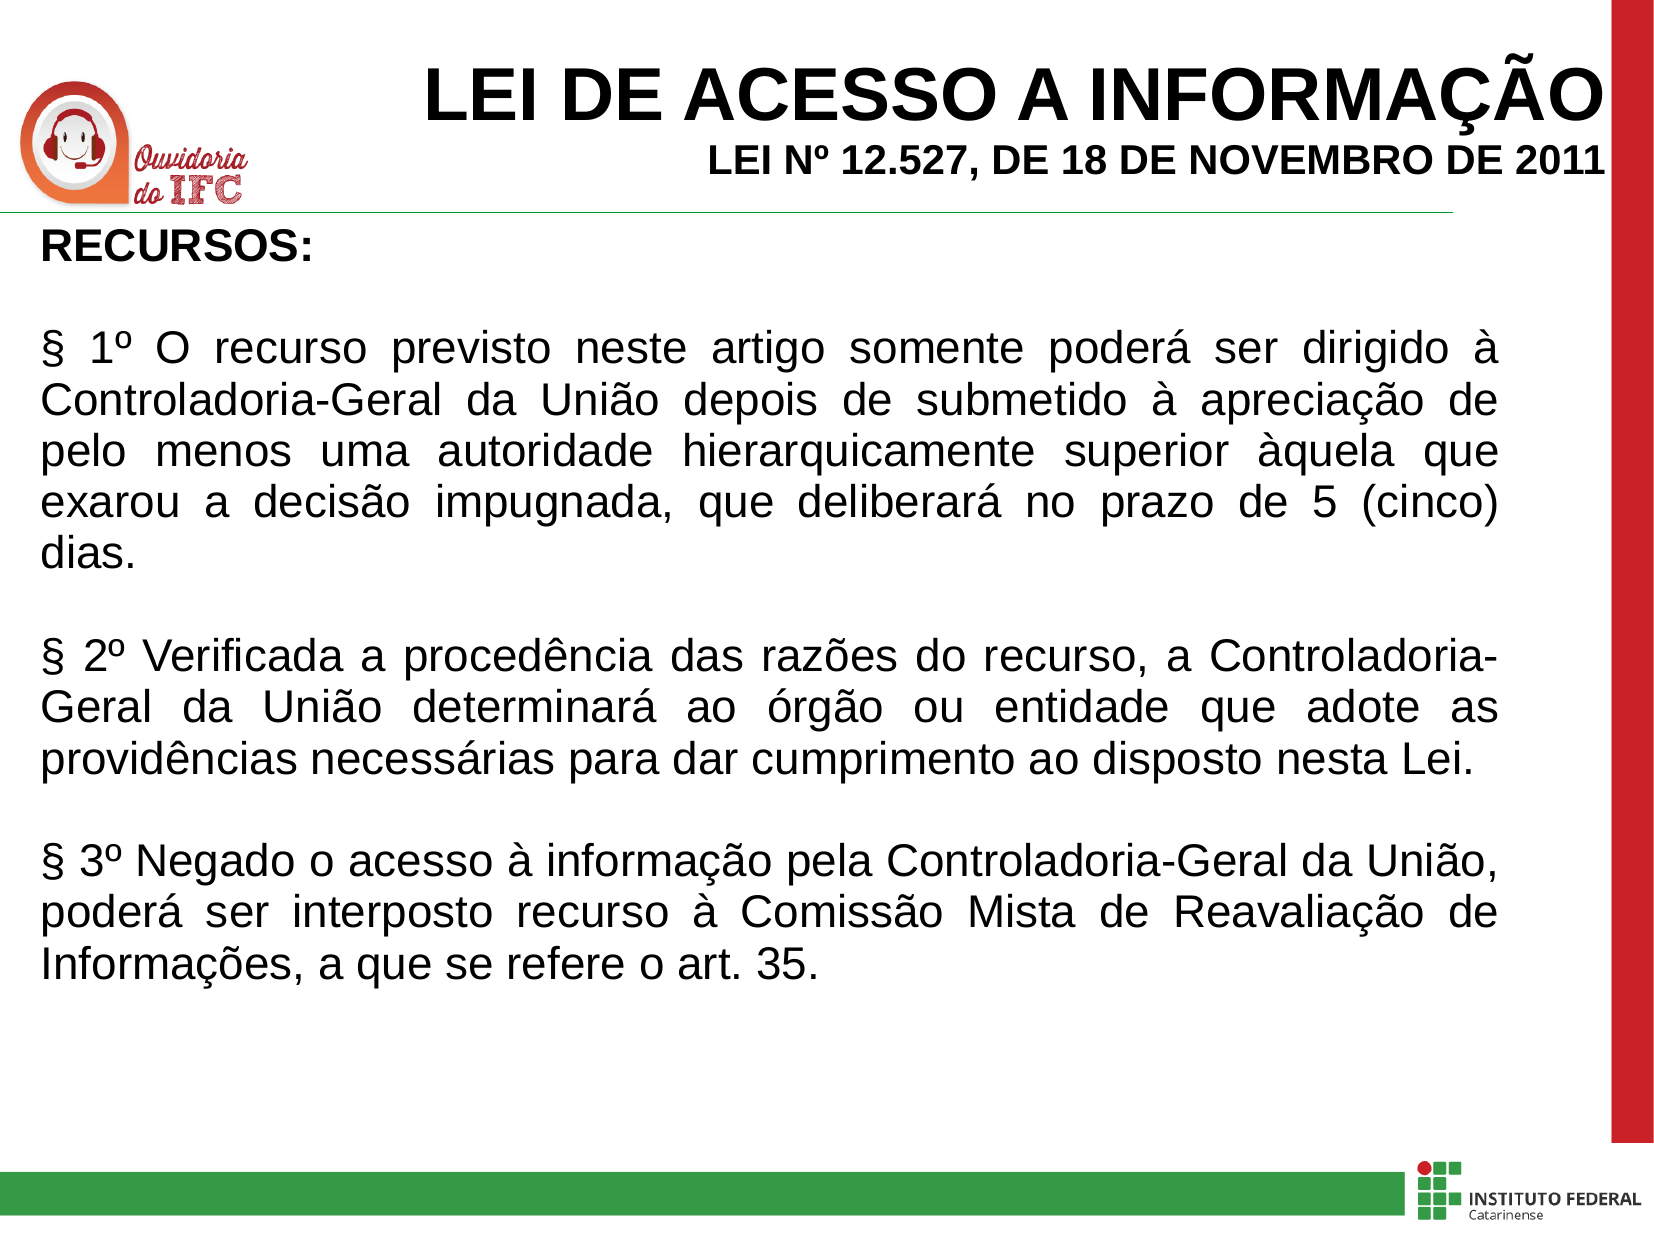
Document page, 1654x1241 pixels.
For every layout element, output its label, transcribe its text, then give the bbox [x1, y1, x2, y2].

picture [0, 0, 1654, 1241]
title LEI DE ACESSO A INFORMAÇÃO LEI Nº 12.527, DE 18 DE NOVEMBRO DE 2011 [35, 35, 1607, 201]
text_box RECURSOS: § 1º O recurso previsto neste artigo somente poderá ser dirigido à Controladoria-Geral da União depois de submetido à apreciação de pelo menos uma autoridade hierarquicamente superior àquela que exarou a decisão impugnada, que deliberará no prazo de 5 (cinco) dias. § 2º Verificada a procedência das razões do recurso, a Controladoria-Geral da União determinará ao órgão ou entidade que adote as providências necessárias para dar cumprimento ao disposto nesta Lei. § 3º Negado o acesso à informação pela Controladoria-Geral da União, poderá ser interposto recurso à Comissão Mista de Reavaliação de Informações, a que se refere o art. 35. [25, 212, 1516, 1241]
subtitle [1516, 248, 1585, 1241]
